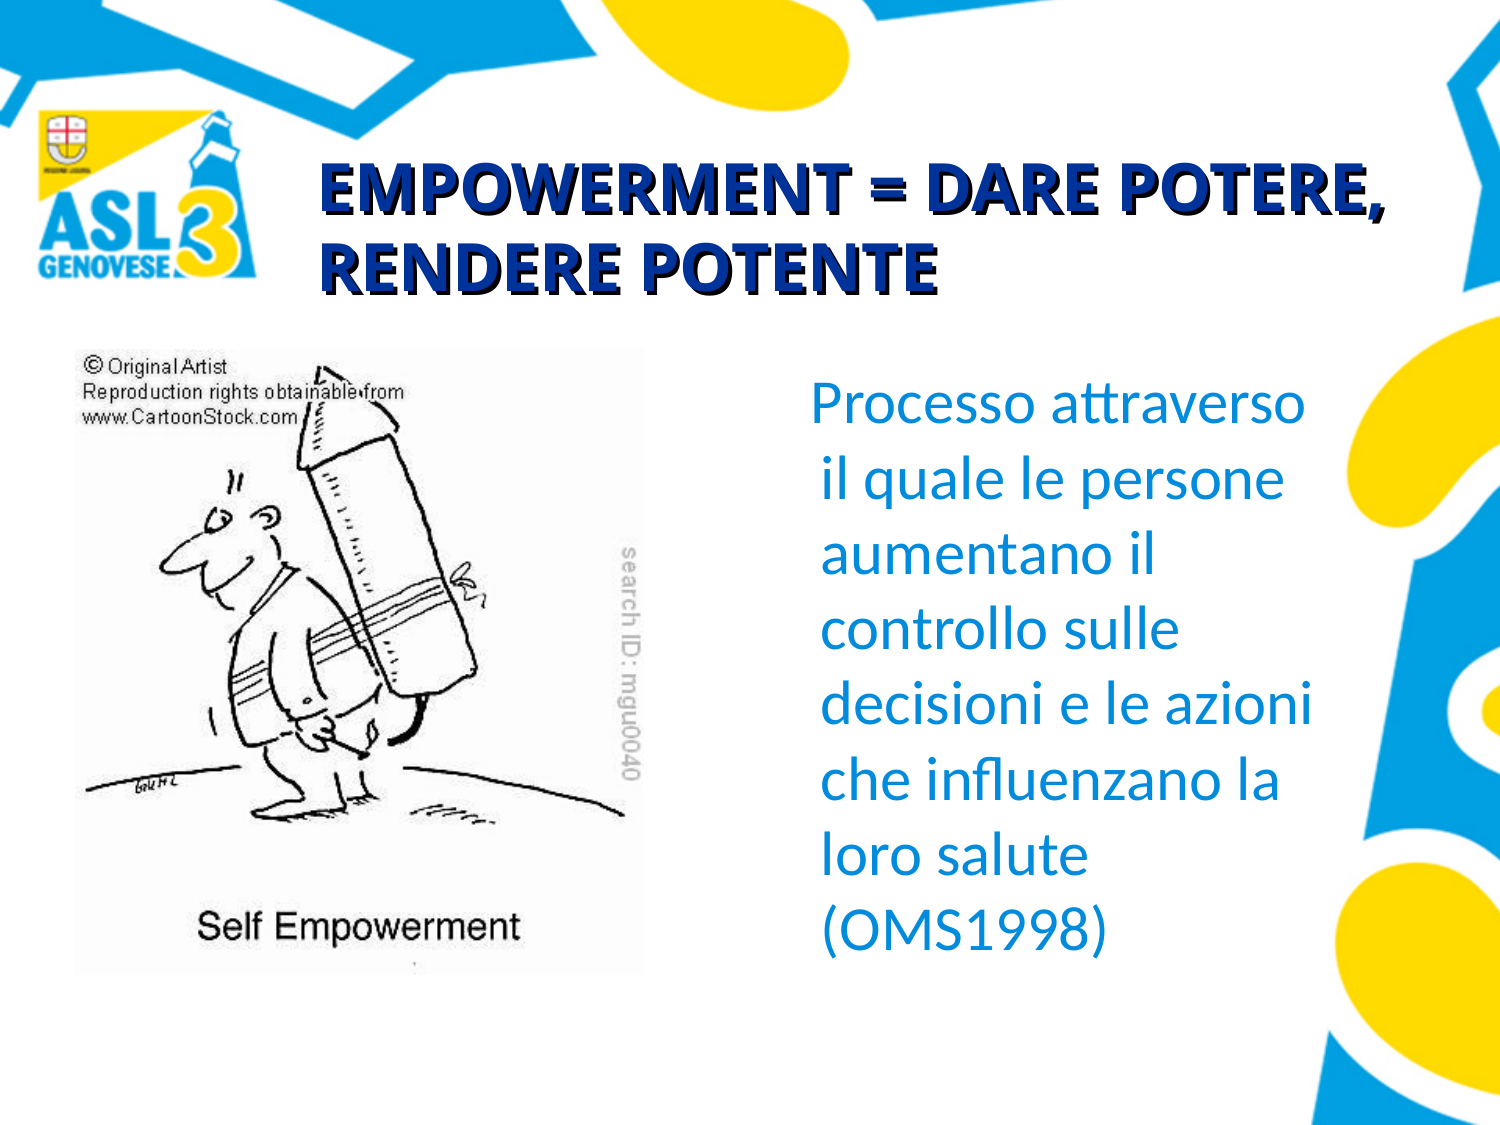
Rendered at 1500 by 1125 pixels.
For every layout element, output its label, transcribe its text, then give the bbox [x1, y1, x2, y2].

list Processo attraverso il quale le persone aumentano il controllo sulle decisioni e le azioni che influenzano la loro salute (OMS1998) [699, 353, 1351, 982]
chart [75, 350, 644, 976]
title EMPOWERMENT = DARE POTERE, RENDERE POTENTE [301, 99, 1490, 350]
